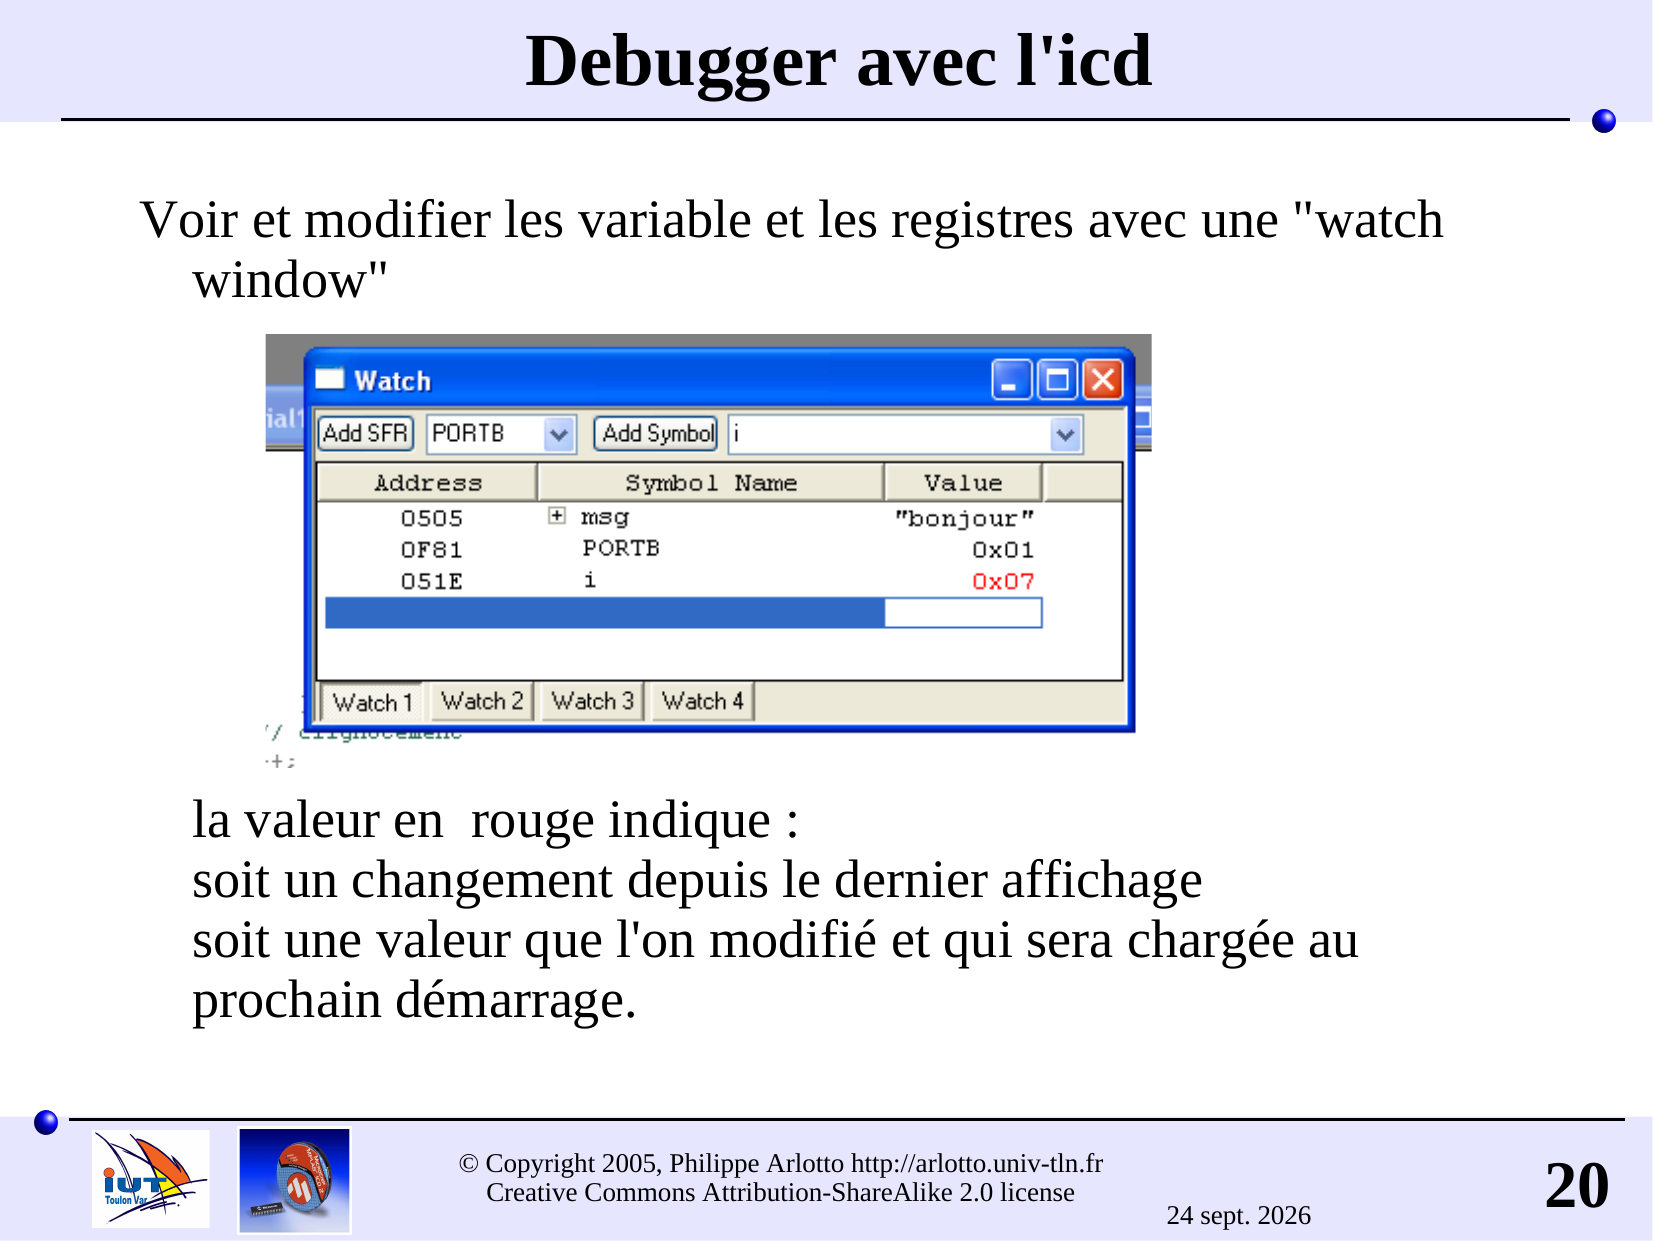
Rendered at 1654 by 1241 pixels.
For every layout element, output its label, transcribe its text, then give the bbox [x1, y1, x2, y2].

picture [237, 1126, 352, 1235]
list Voir et modifier les variable et les registres avec une "watch window" la valeur en rouge indique : soit un changement depuis le dernier affichage soit une valeur que l'on modifié et qui sera chargée au prochain démarrage. [121, 188, 1534, 1043]
title Debugger avec l'icd [95, 14, 1585, 107]
picture [265, 334, 1152, 768]
